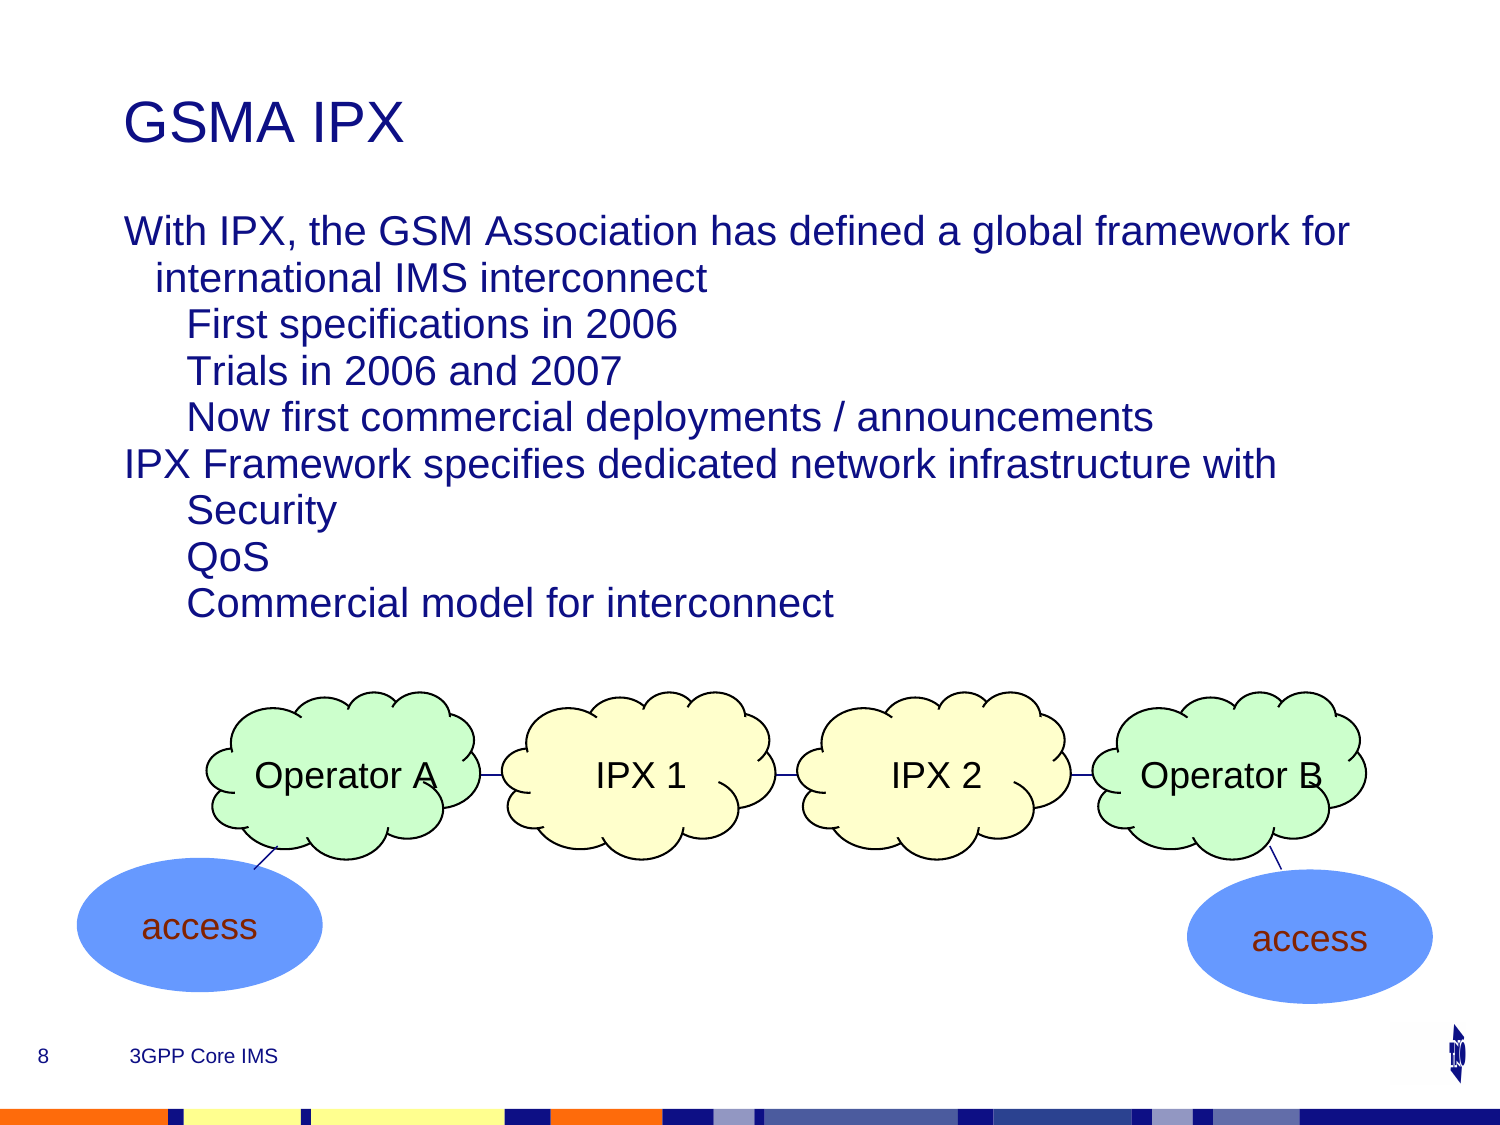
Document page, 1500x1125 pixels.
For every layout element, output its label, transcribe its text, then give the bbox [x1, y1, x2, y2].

text_box Operator B [1125, 742, 1339, 804]
text_box IPX 2 [875, 742, 998, 804]
text_box [206, 692, 481, 860]
text_box access [1187, 869, 1433, 1004]
title GSMA IPX [123, 90, 1364, 207]
list With IPX, the GSM Association has defined a global framework for international IMS interconnect First specifications in 2006 Trials in 2006 and 2007 Now first commercial deployments / announcements IPX Framework specifies dedicated network infrastructure with Security QoS Commercial model for interconnect [123, 207, 1364, 759]
text_box Operator A [239, 742, 453, 804]
text_box [501, 692, 776, 860]
text_box [797, 692, 1071, 860]
text_box access [76, 857, 323, 993]
text_box IPX 1 [580, 742, 703, 804]
text_box [1092, 692, 1367, 860]
